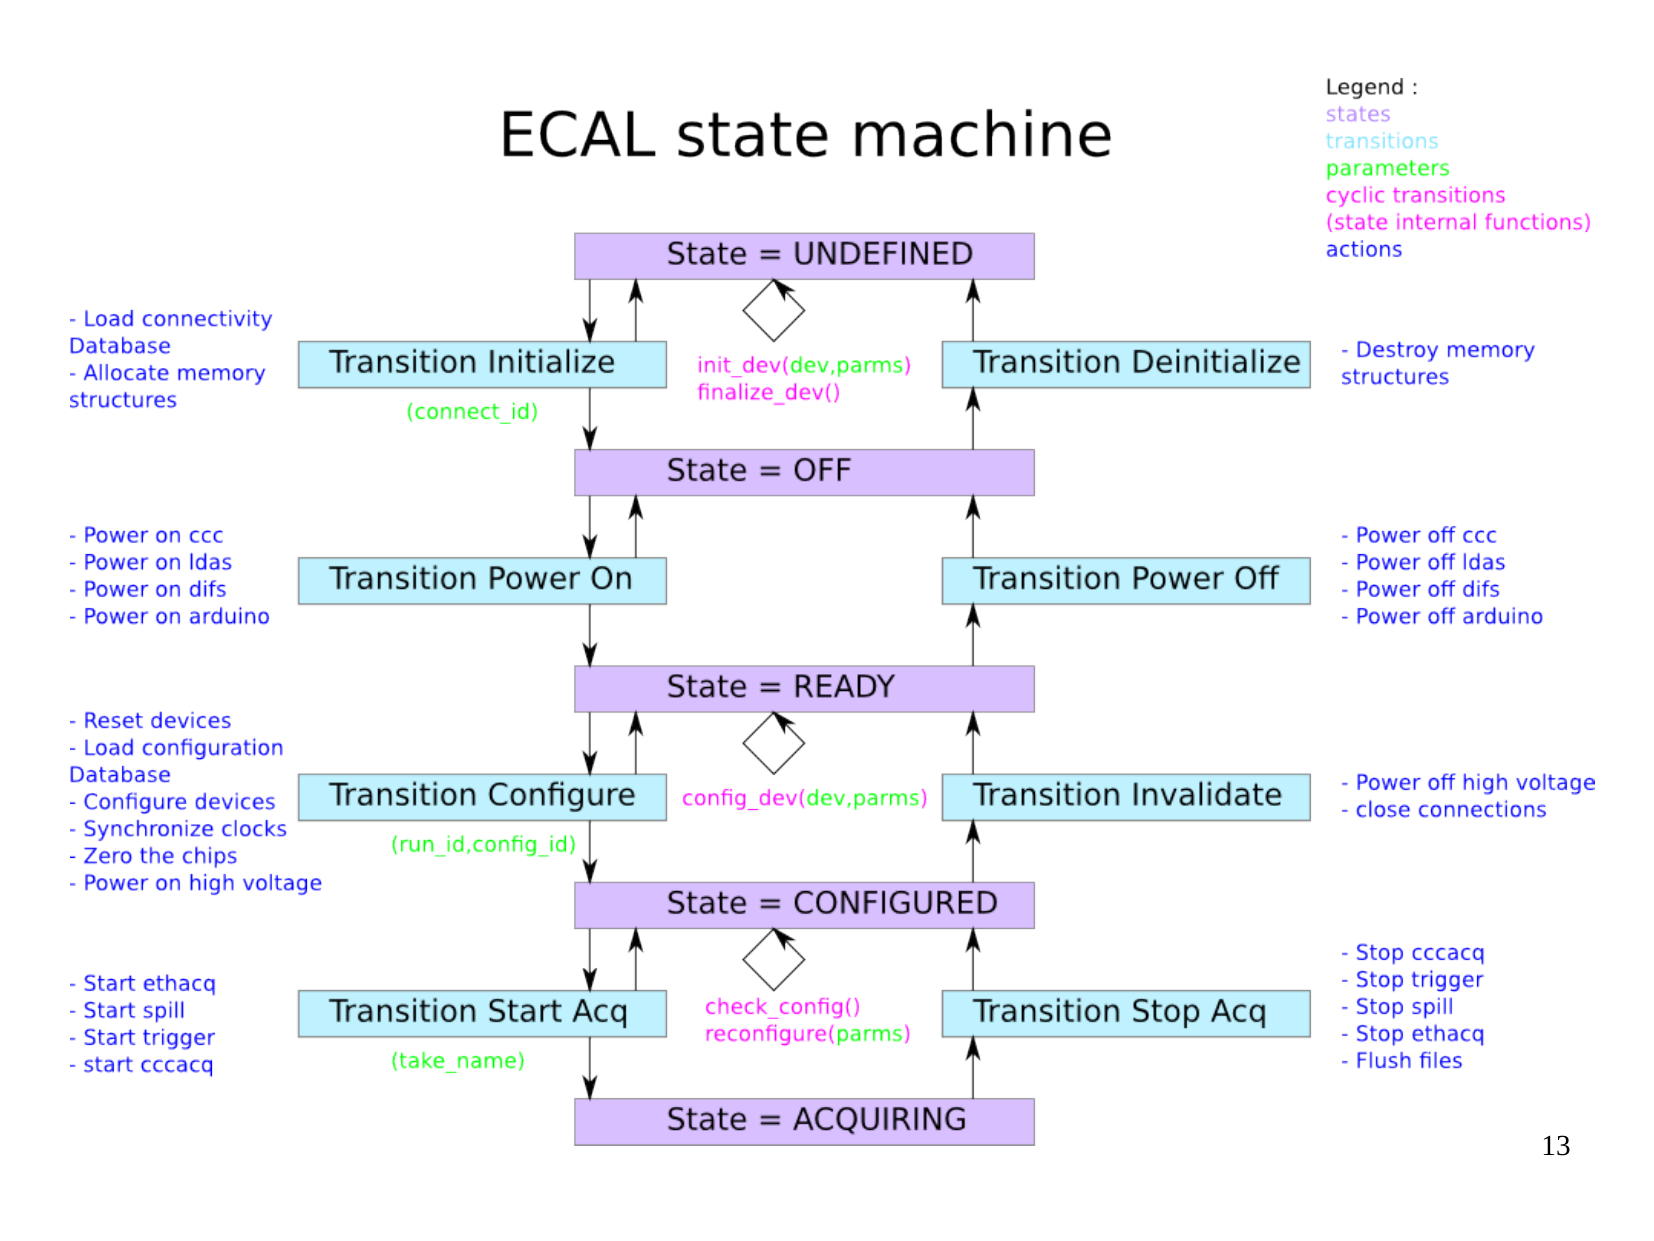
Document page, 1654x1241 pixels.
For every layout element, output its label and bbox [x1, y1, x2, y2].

picture [70, 78, 1595, 1146]
